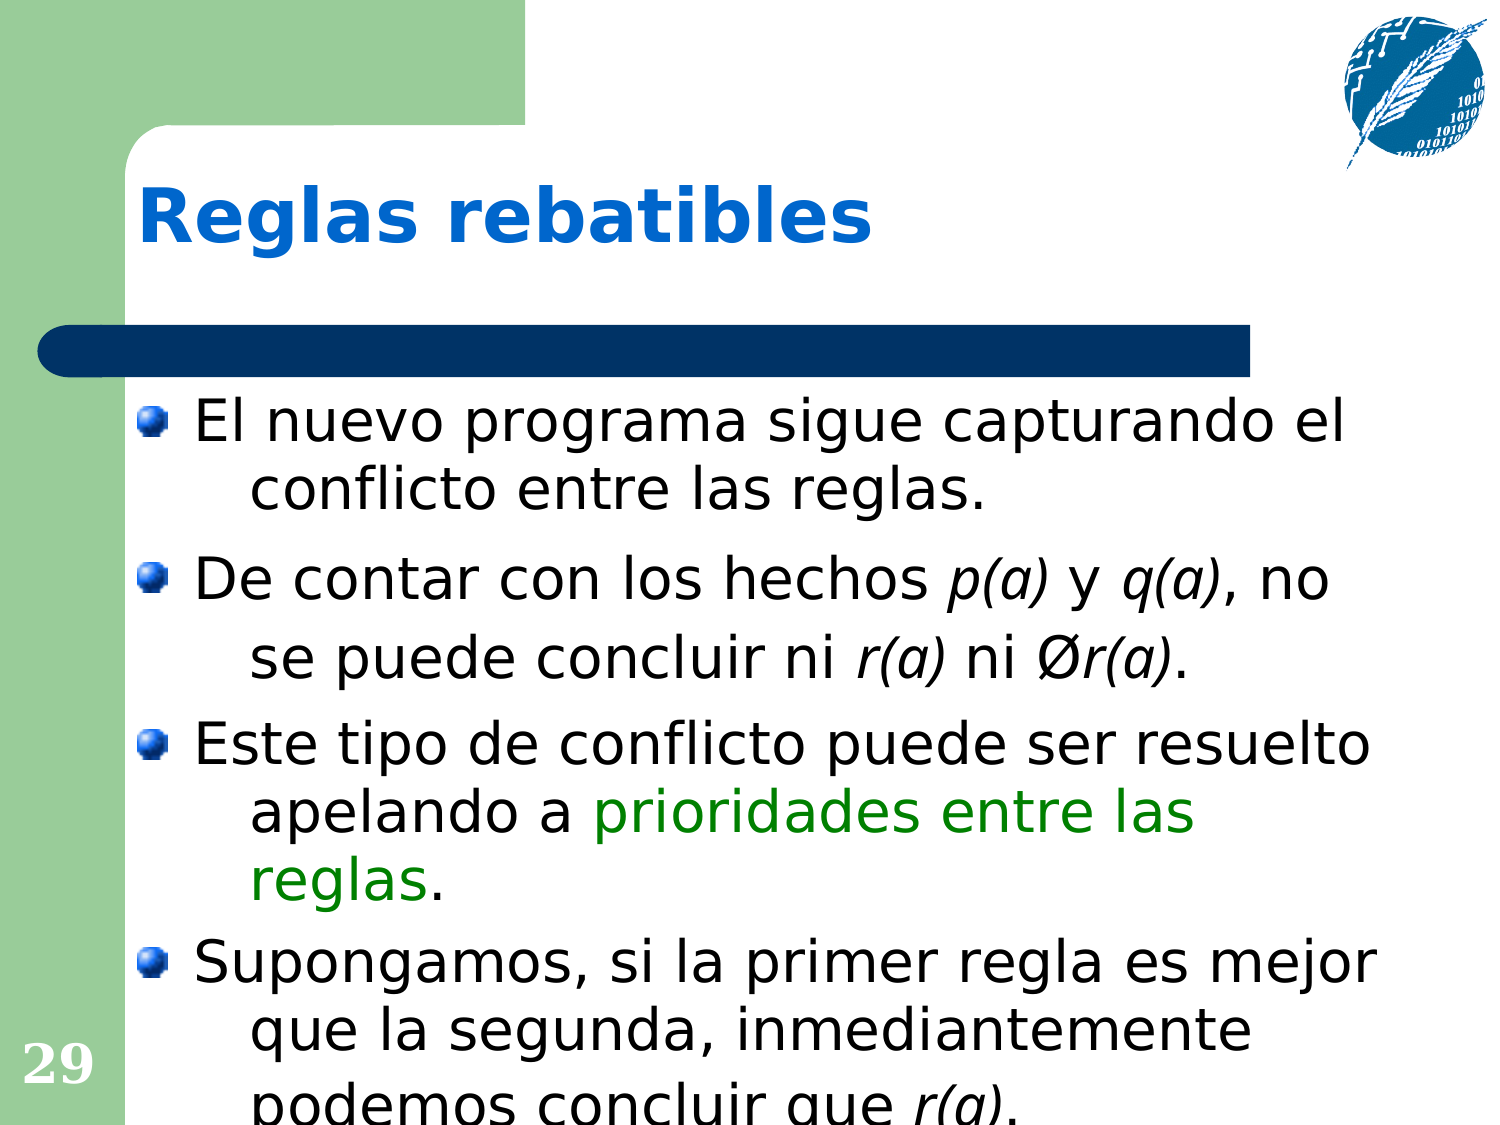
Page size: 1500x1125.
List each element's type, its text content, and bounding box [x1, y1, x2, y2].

picture [1427, 138, 1431, 148]
picture [1433, 139, 1440, 147]
title Reglas rebatibles [136, 136, 1414, 301]
list El nuevo programa sigue capturando el conflicto entre las reglas. De contar con los hechos p(a) y q(a), no se puede concluir ni r(a) ni Ør(a). Este tipo de conflicto puede ser resuelto apelando a prioridades entre las reglas. Supongamos, si la primer regla es mejor que la segunda, inmediantemente podemos concluir que r(a). [137, 387, 1400, 1125]
picture [1341, 15, 1487, 172]
picture [1416, 140, 1425, 149]
picture [1436, 127, 1450, 136]
